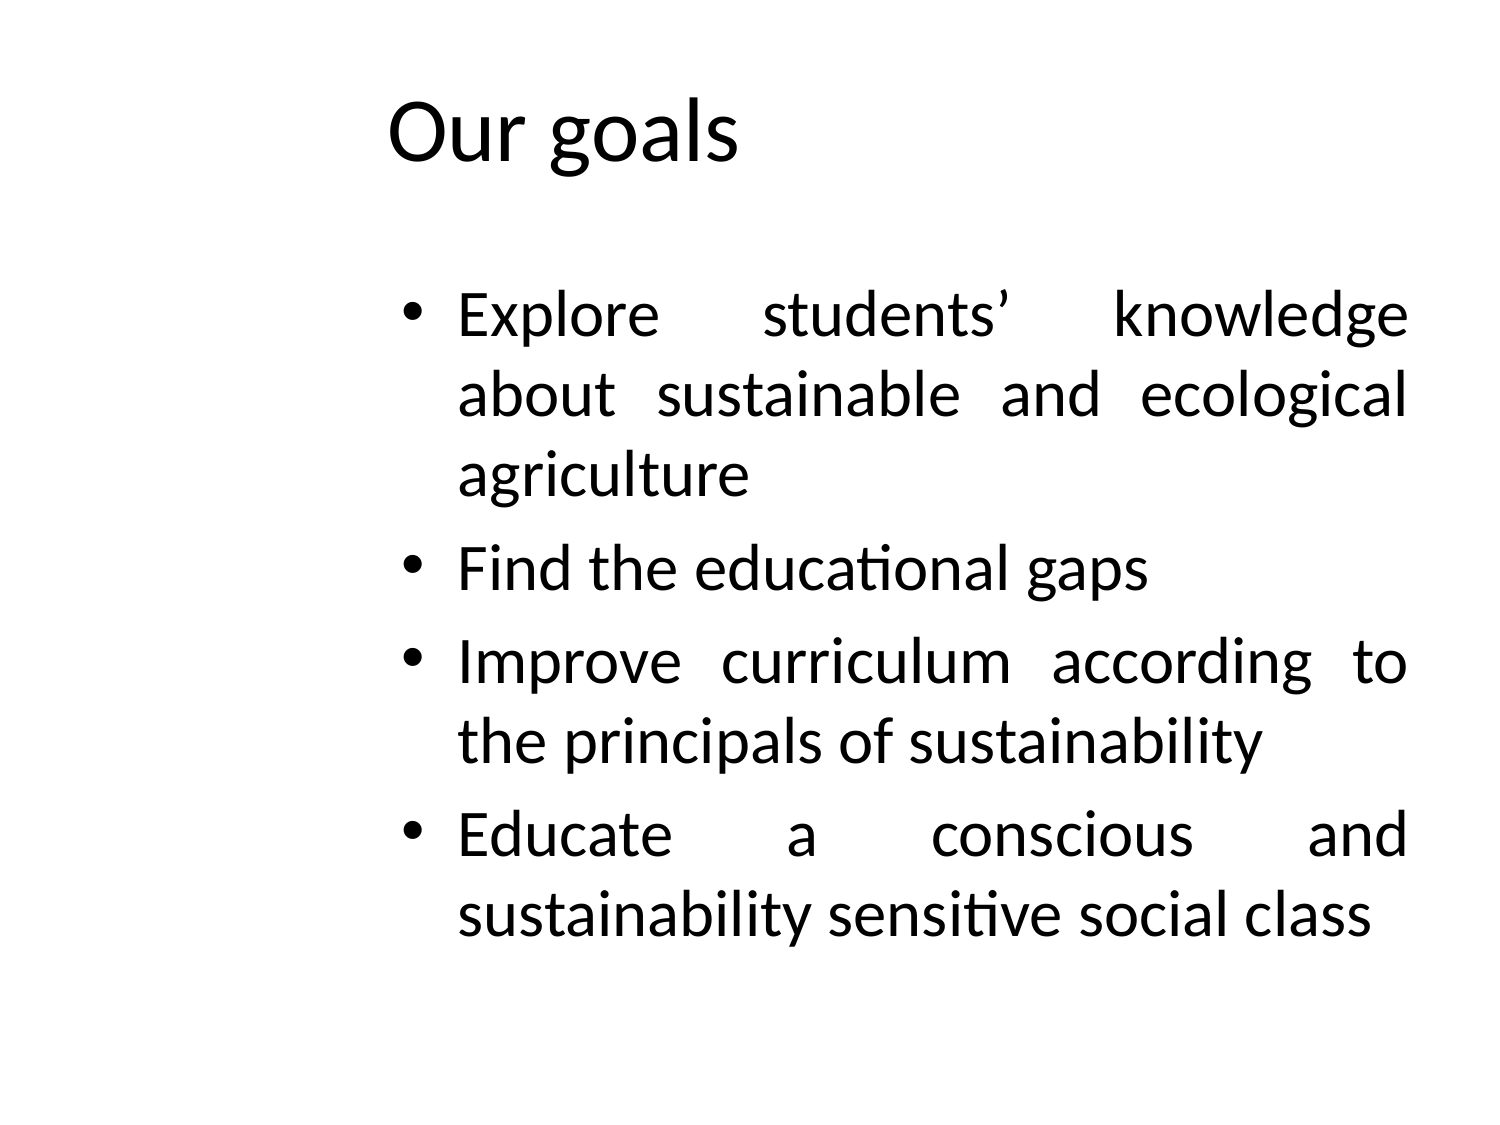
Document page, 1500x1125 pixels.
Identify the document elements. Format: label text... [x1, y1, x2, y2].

list Explore students’ knowledge about sustainable and ecological agriculture Find the educational gaps Improve curriculum according to the principals of sustainability Educate a conscious and sustainability sensitive social class [386, 262, 1425, 1005]
title Our goals [371, 30, 1411, 219]
